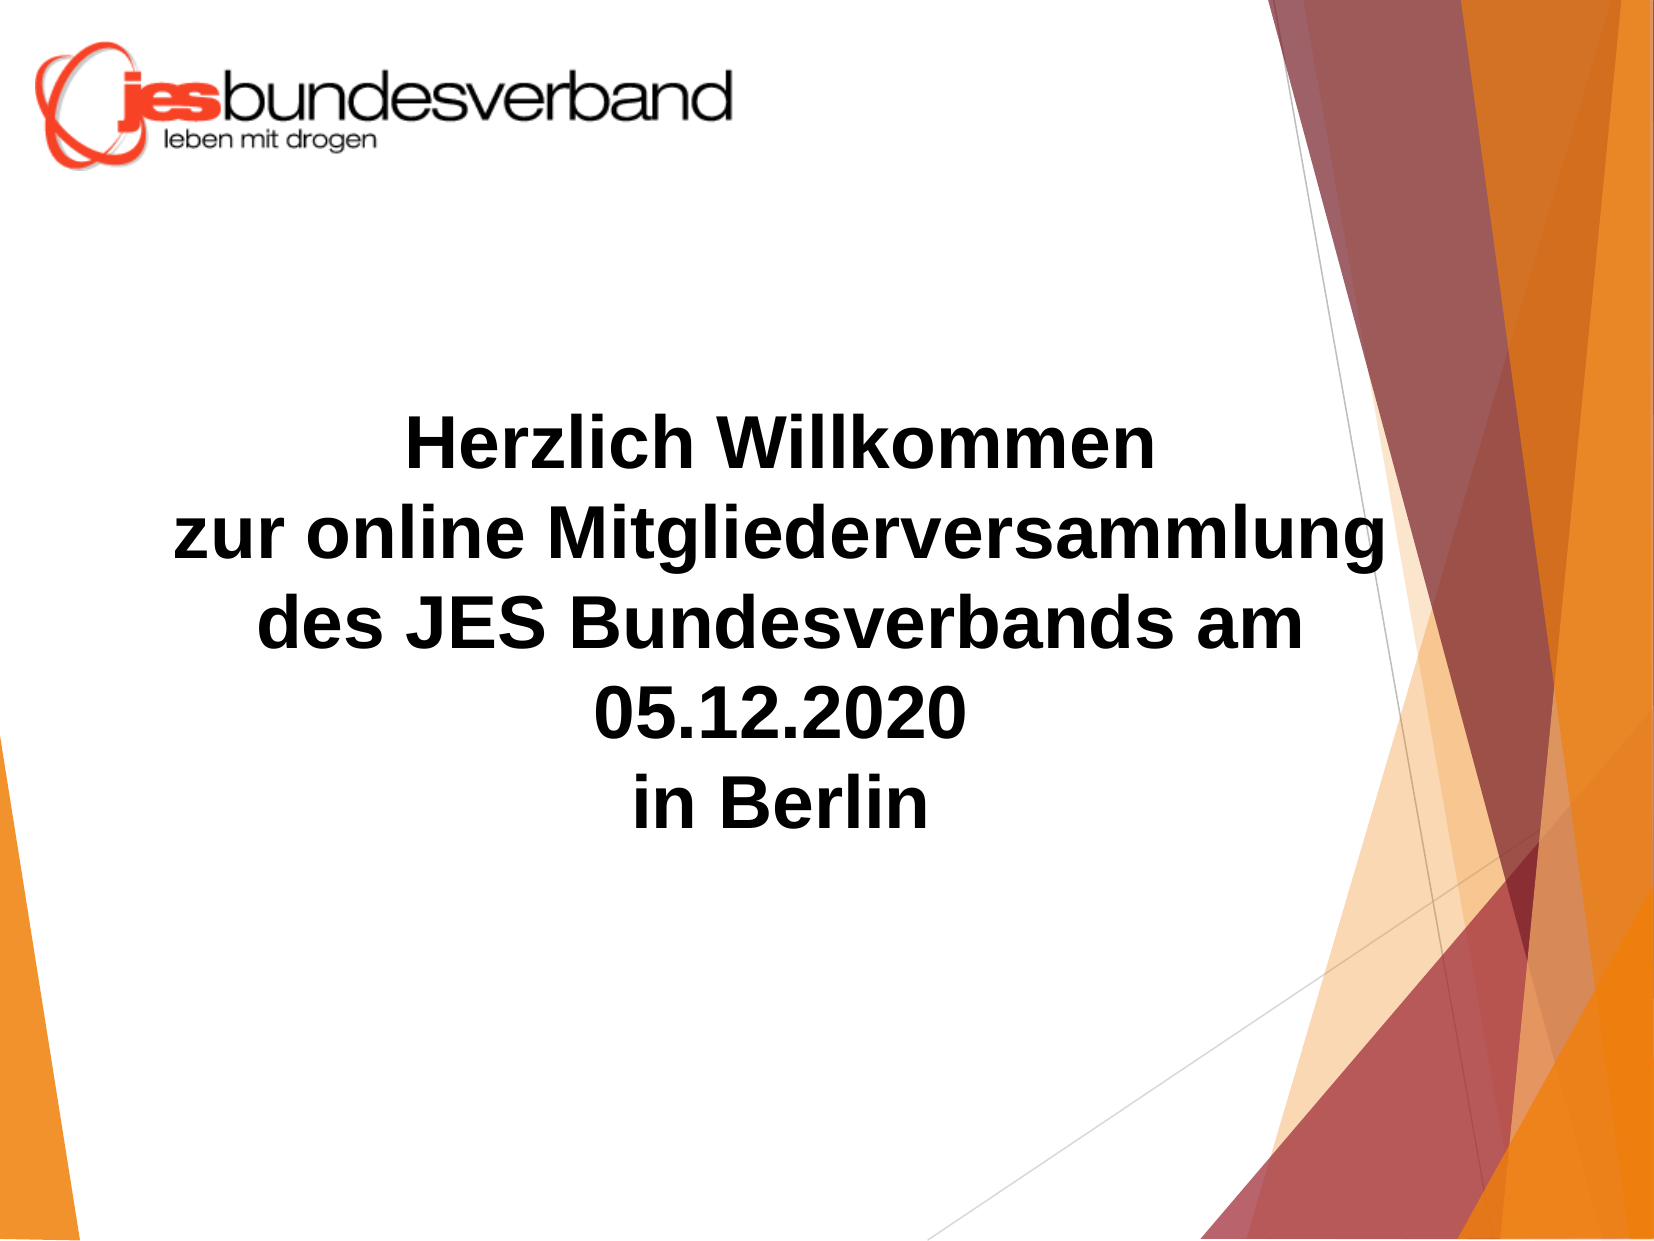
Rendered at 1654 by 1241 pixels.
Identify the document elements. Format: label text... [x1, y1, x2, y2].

picture [35, 41, 734, 171]
text_box Herzlich Willkommen zur online Mitgliederversammlung des JES Bundesverbands am 05.12.2020 in Berlin [90, 377, 1472, 863]
